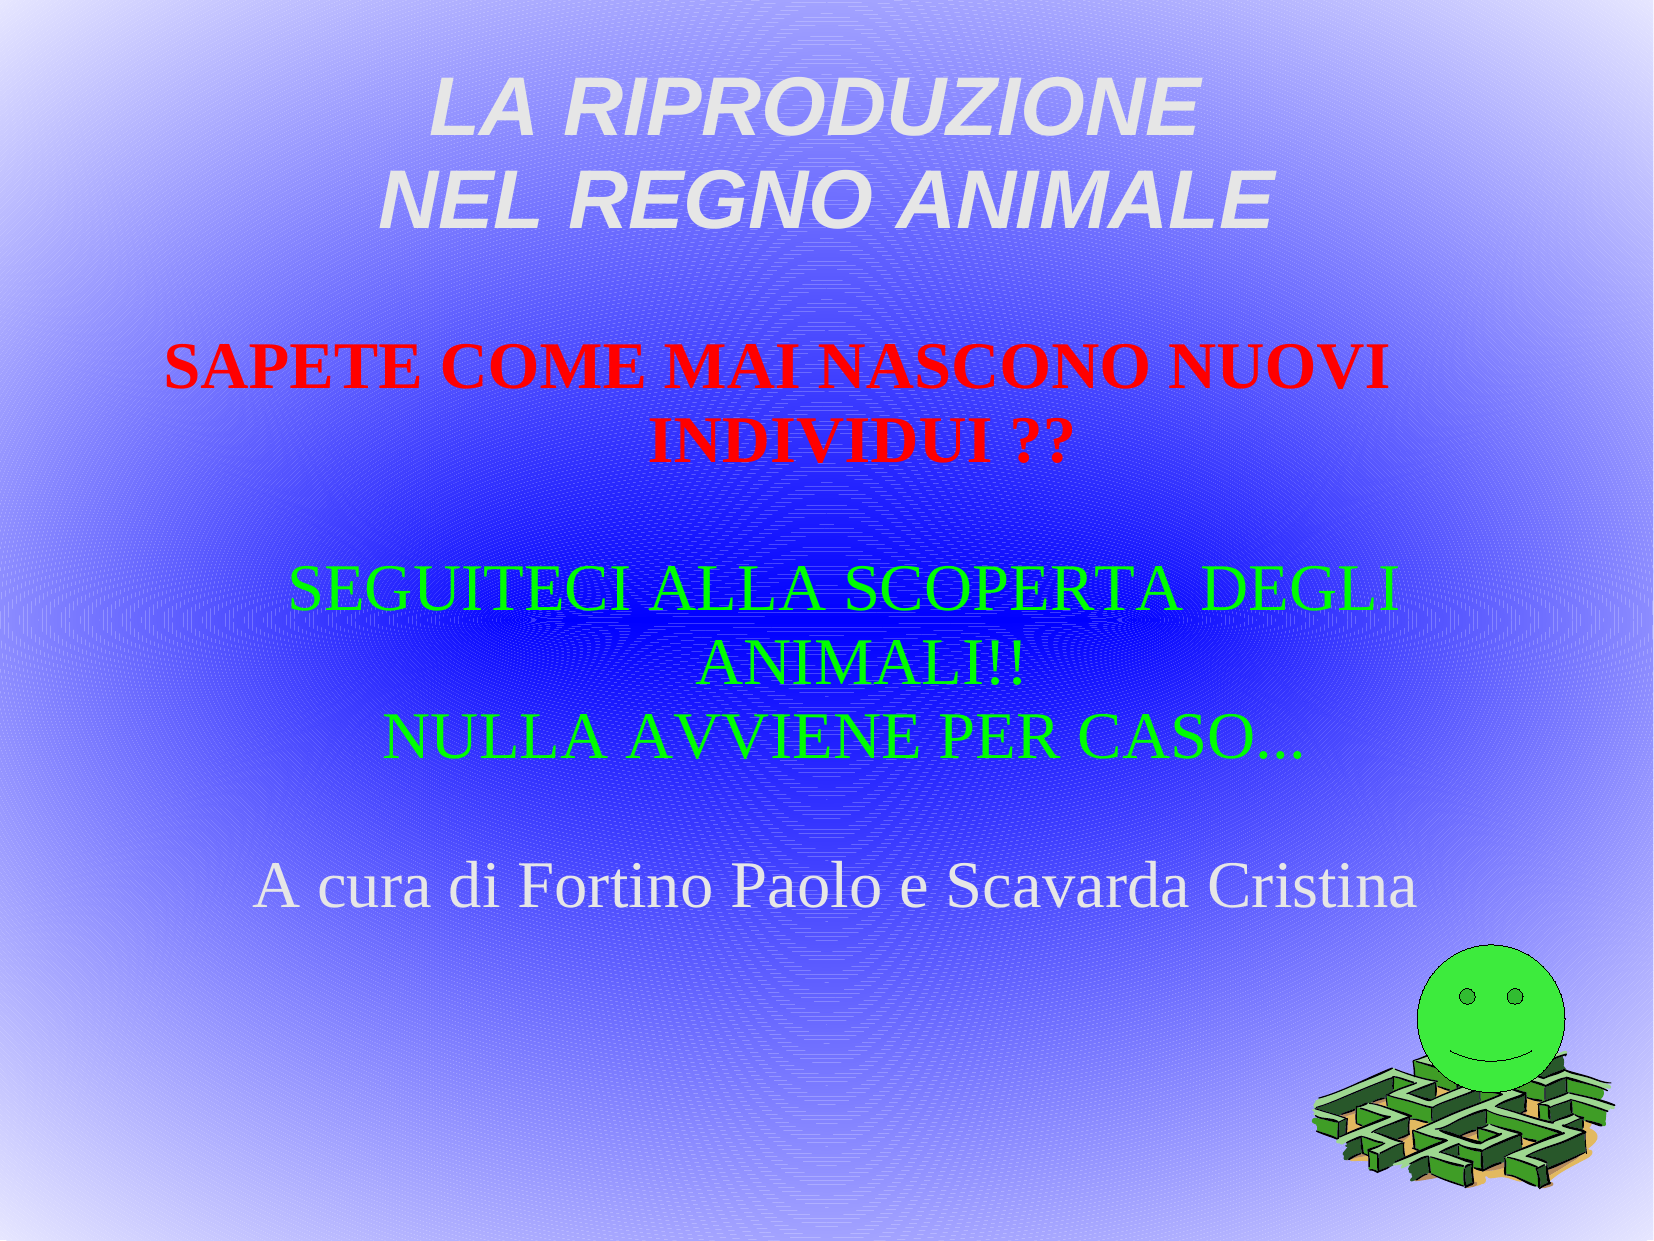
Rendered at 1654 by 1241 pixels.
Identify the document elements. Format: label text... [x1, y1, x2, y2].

subtitle SAPETE COME MAI NASCONO NUOVI INDIVIDUI ?? SEGUITECI ALLA SCOPERTA DEGLI ANIMALI!! NULLA AVVIENE PER CASO... A cura di Fortino Paolo e Scavarda Cristina [82, 290, 1571, 1109]
title LA RIPRODUZIONE NEL REGNO ANIMALE [82, 56, 1571, 250]
text_box [1417, 944, 1566, 1093]
